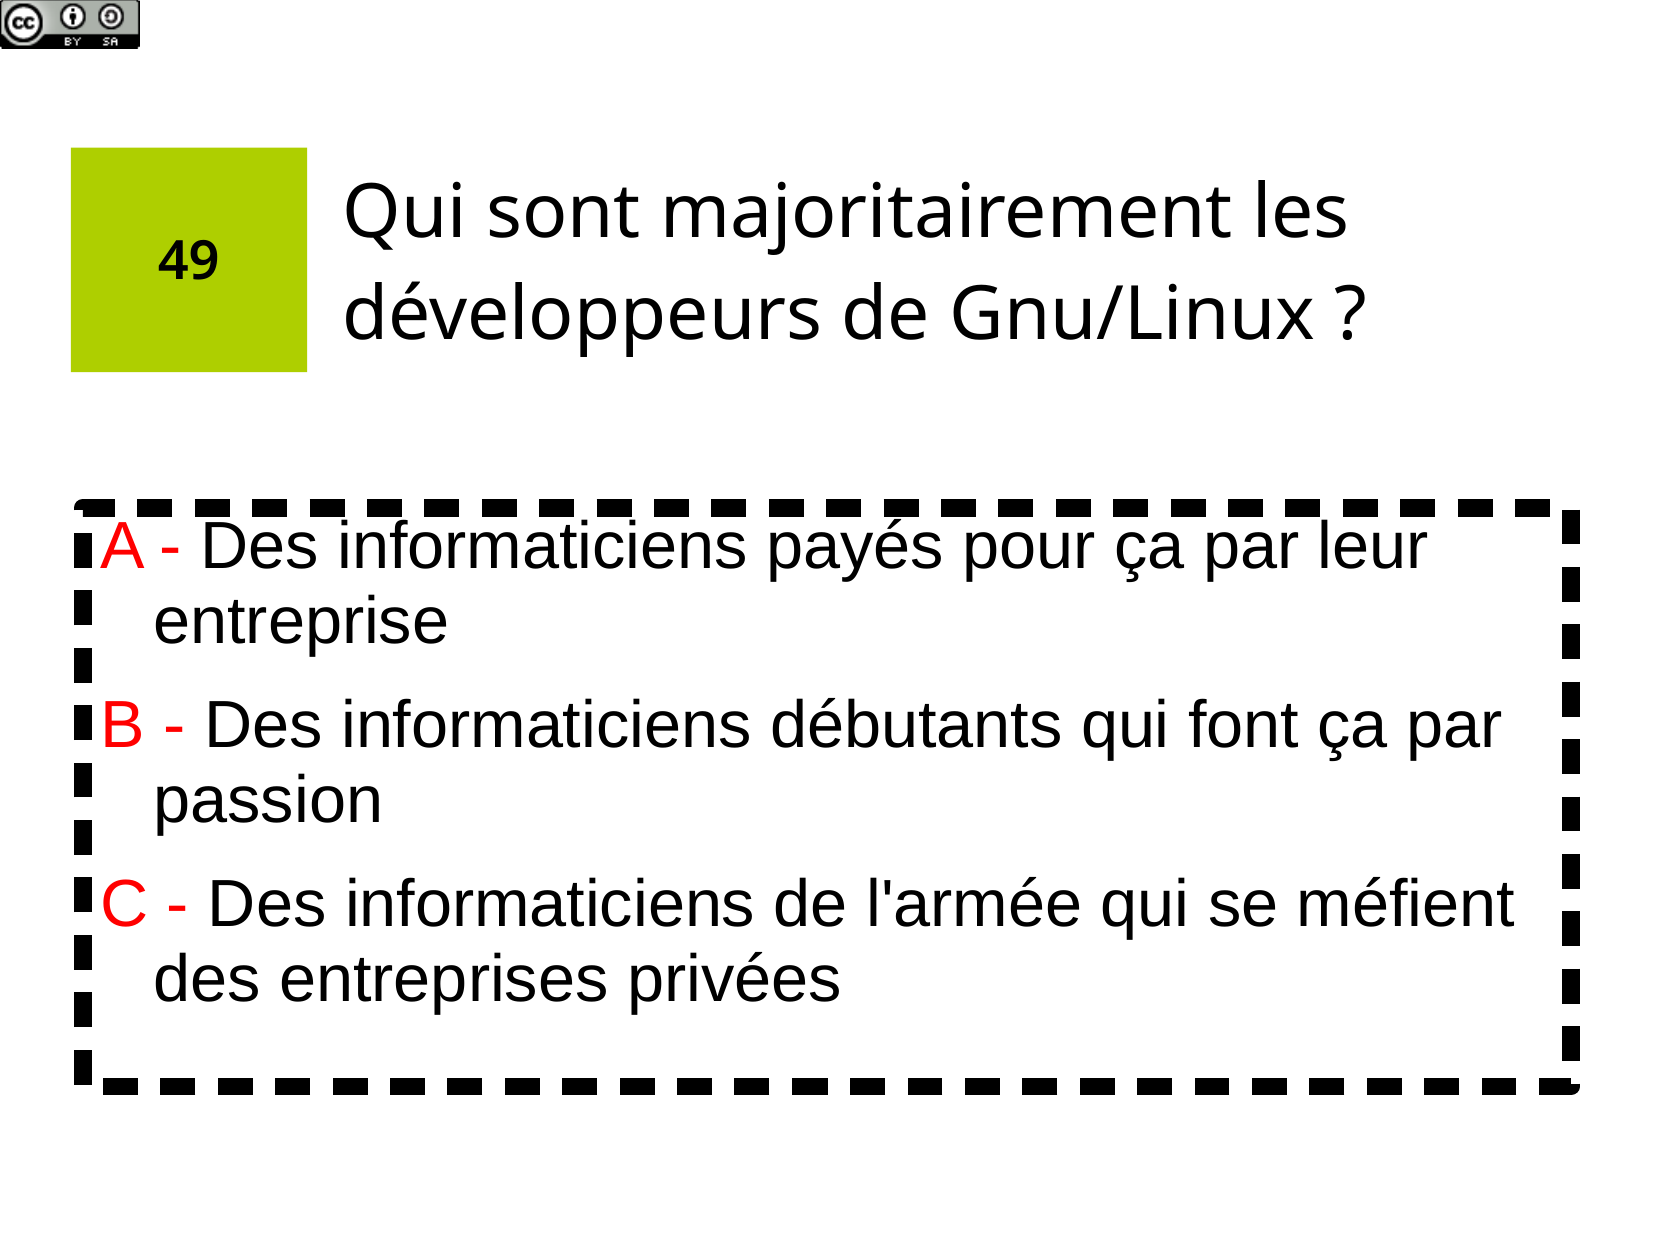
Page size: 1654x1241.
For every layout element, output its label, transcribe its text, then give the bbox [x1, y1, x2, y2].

list Des informaticiens payés pour ça par leur entreprise Des informaticiens débutants qui font ça par passion Des informaticiens de l'armée qui se méfient des entreprises privées [82, 507, 1571, 1087]
title Qui sont majoritairement les développeurs de Gnu/Linux ? [342, 59, 1571, 461]
picture [0, 0, 140, 49]
